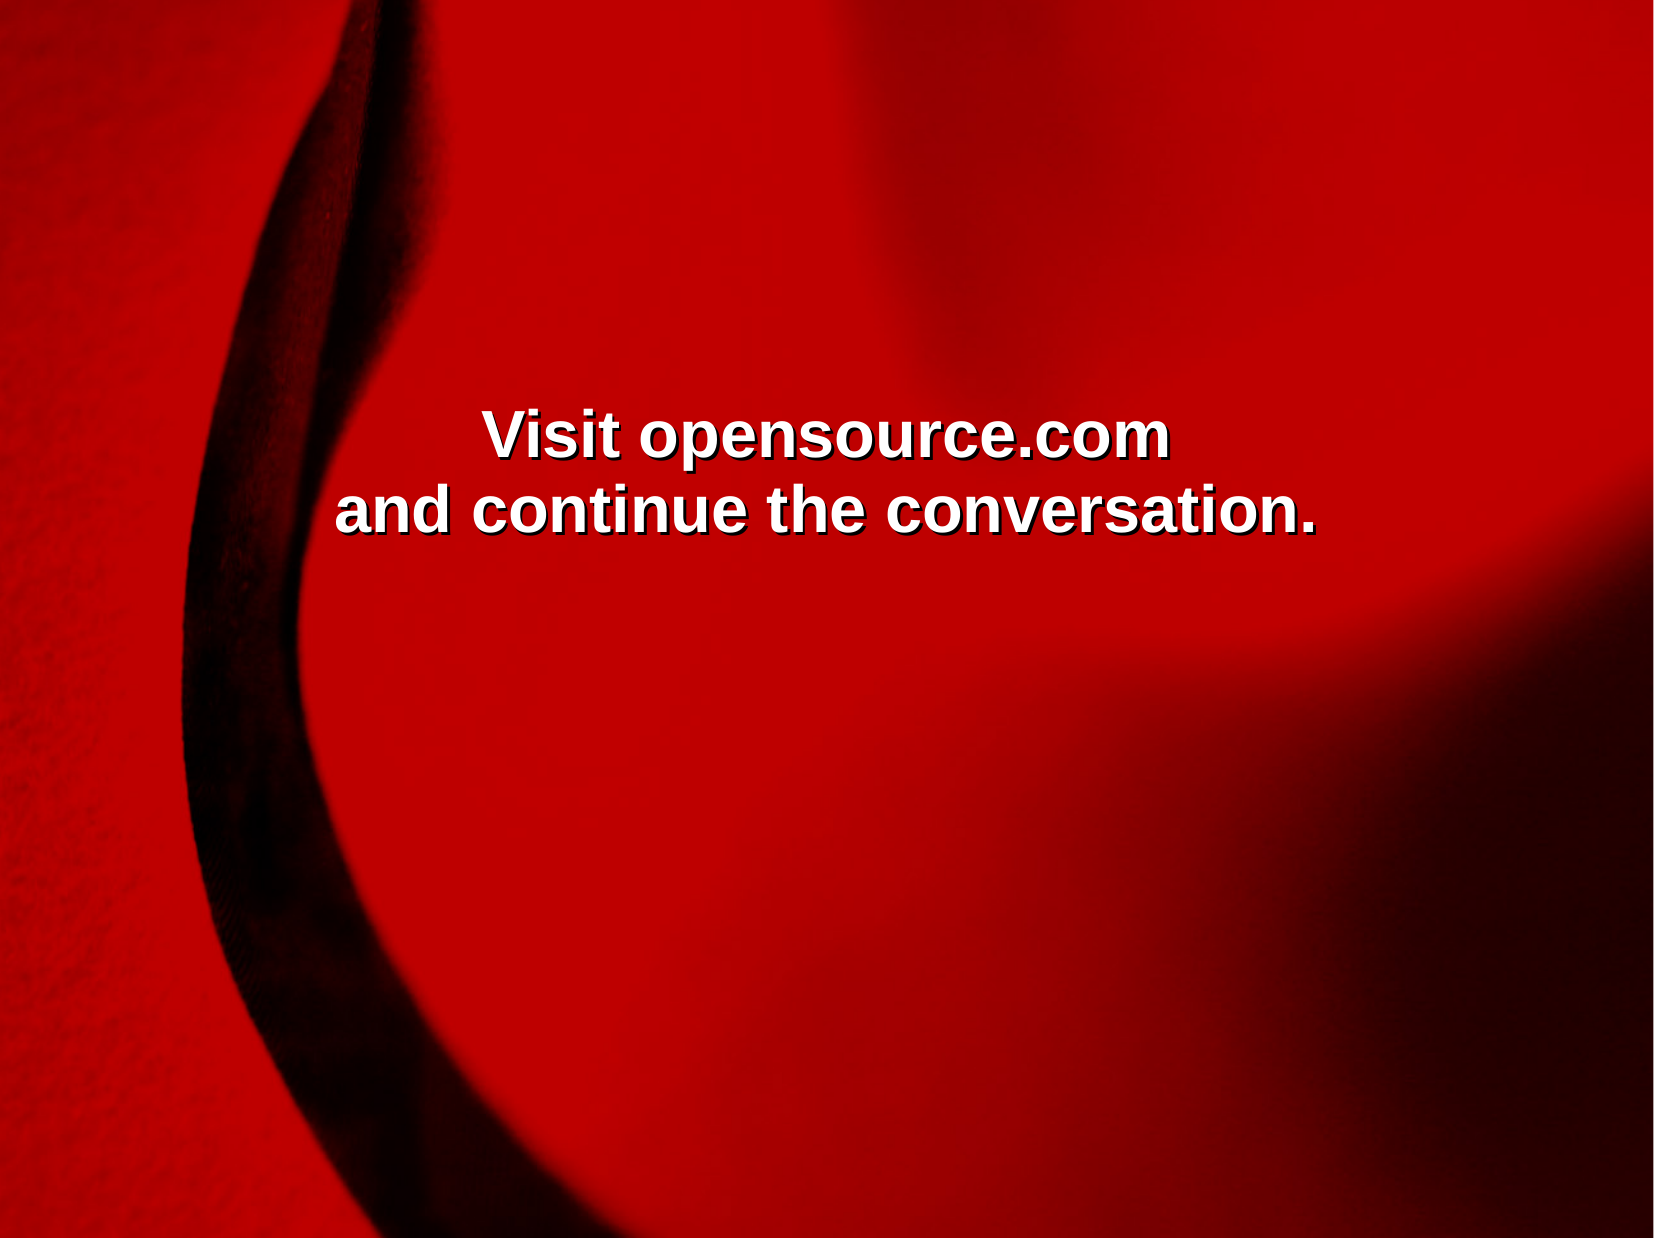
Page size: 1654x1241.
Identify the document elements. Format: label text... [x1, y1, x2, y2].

picture [0, 0, 1654, 1238]
subtitle Visit opensource.com and continue the conversation. [82, 37, 1571, 1039]
